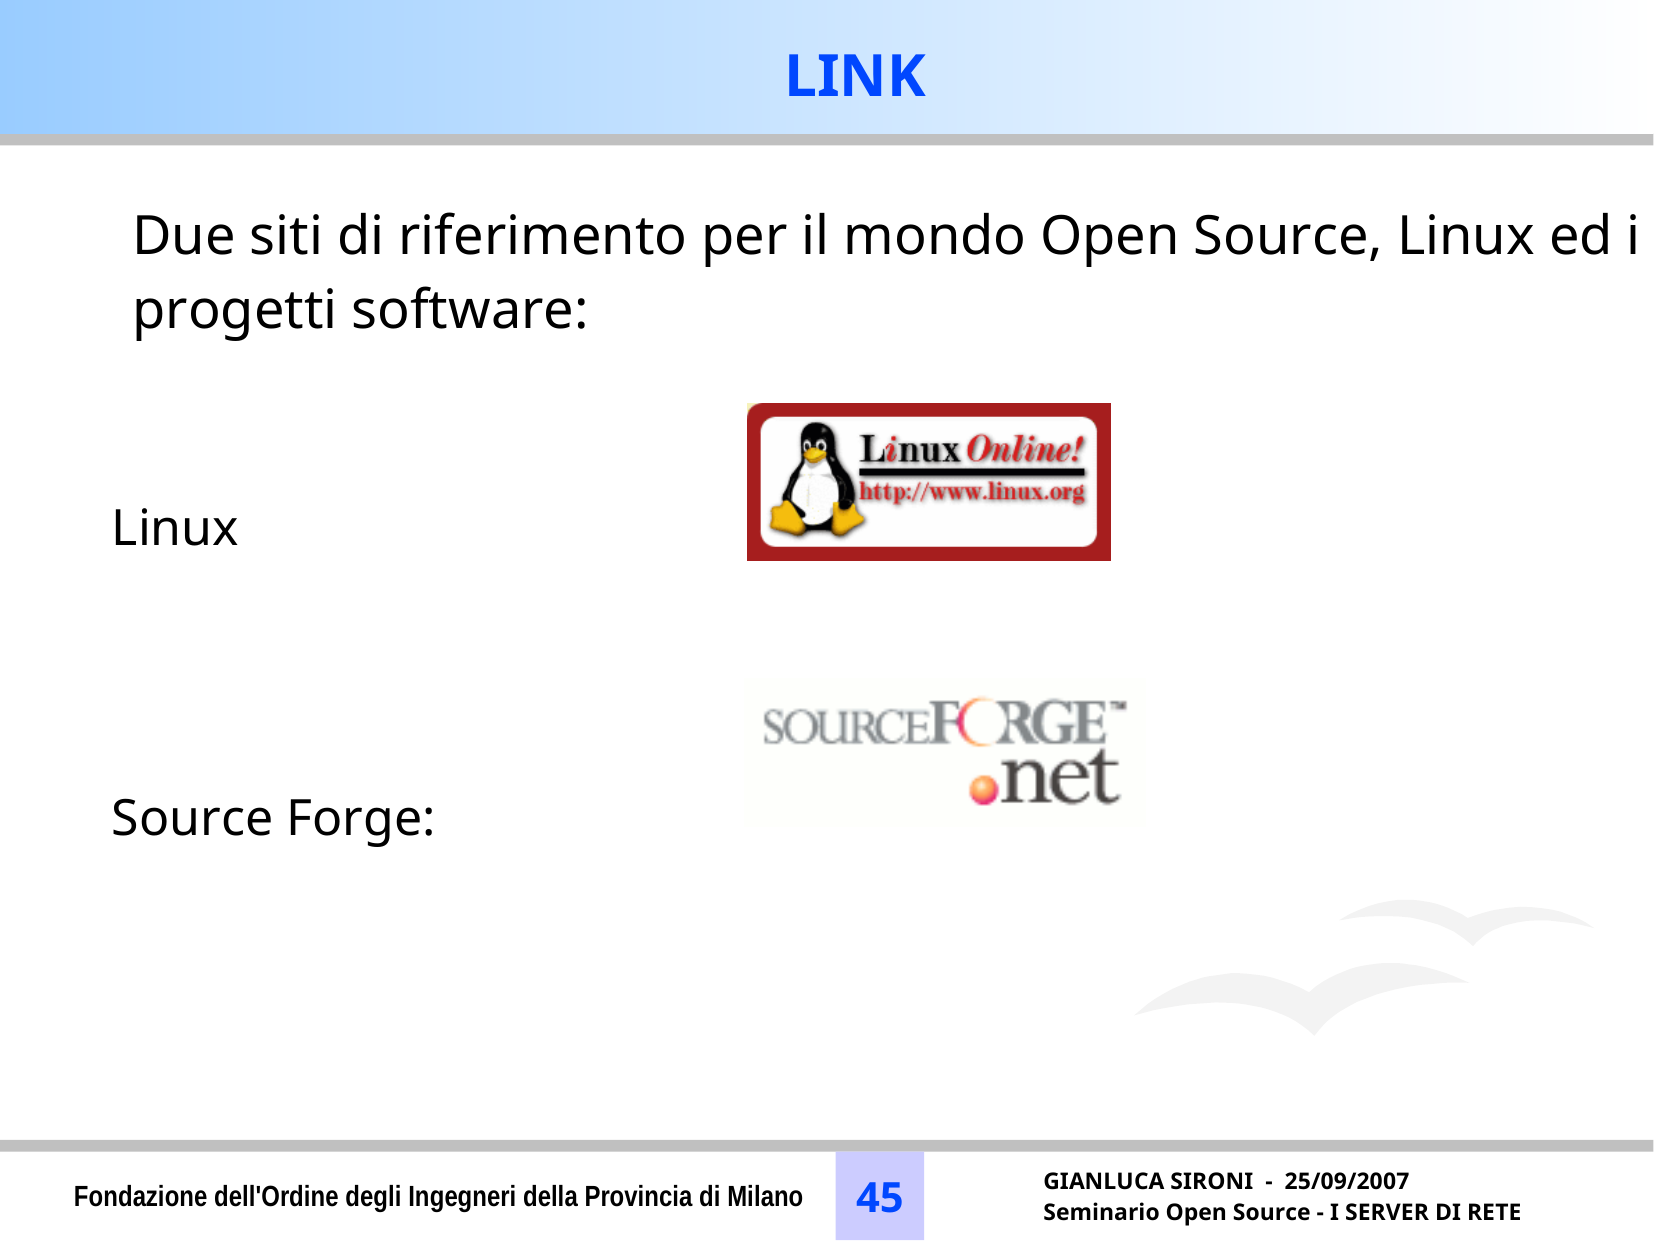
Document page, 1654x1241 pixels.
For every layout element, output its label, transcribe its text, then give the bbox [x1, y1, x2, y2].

picture [744, 678, 1146, 828]
title LINK [85, 0, 1654, 148]
picture [747, 403, 1111, 561]
list Due siti di riferimento per il mondo Open Source, Linux ed i progetti software: Linux Source Forge: [111, 196, 1654, 1123]
